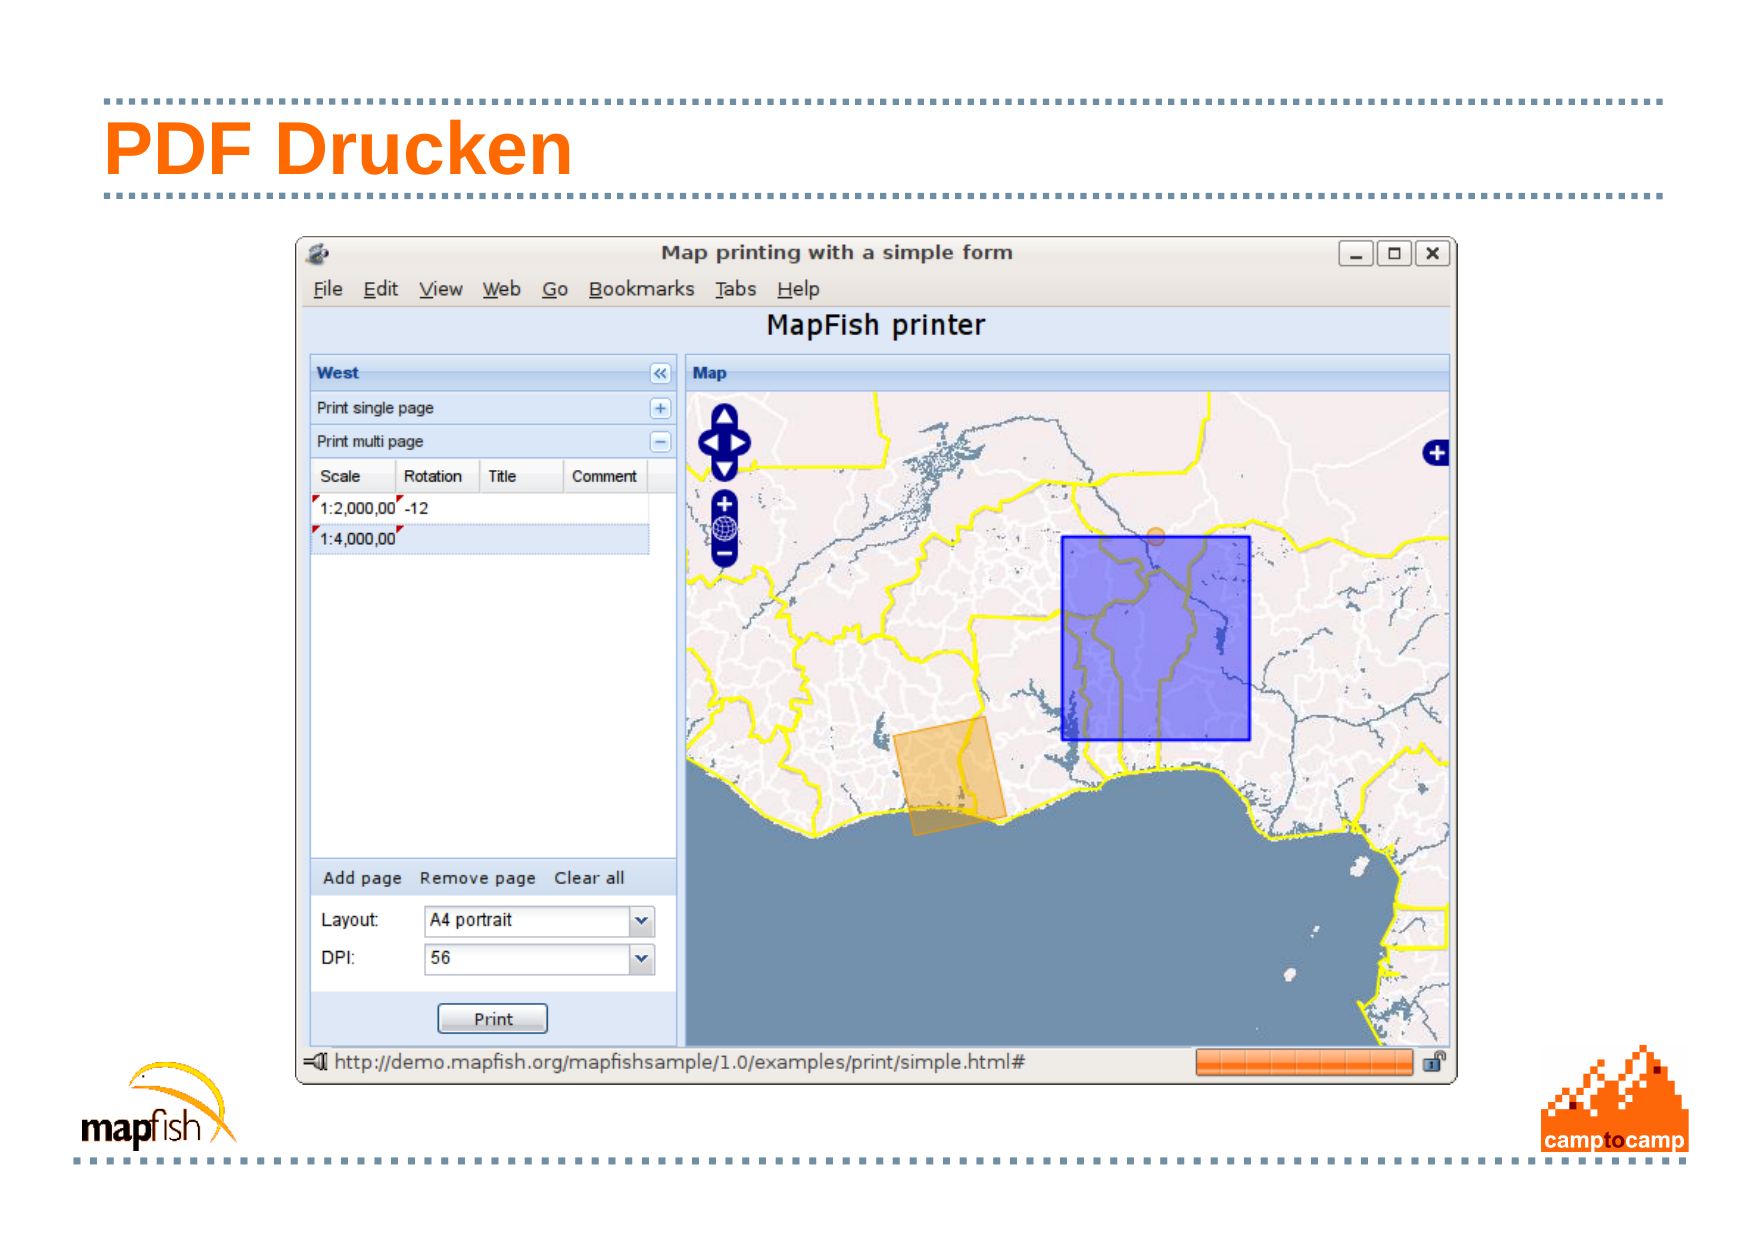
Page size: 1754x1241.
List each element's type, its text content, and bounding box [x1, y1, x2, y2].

picture [295, 236, 1458, 1085]
picture [82, 1062, 237, 1151]
picture [1541, 1045, 1689, 1152]
title PDF Drucken [103, 104, 1660, 193]
